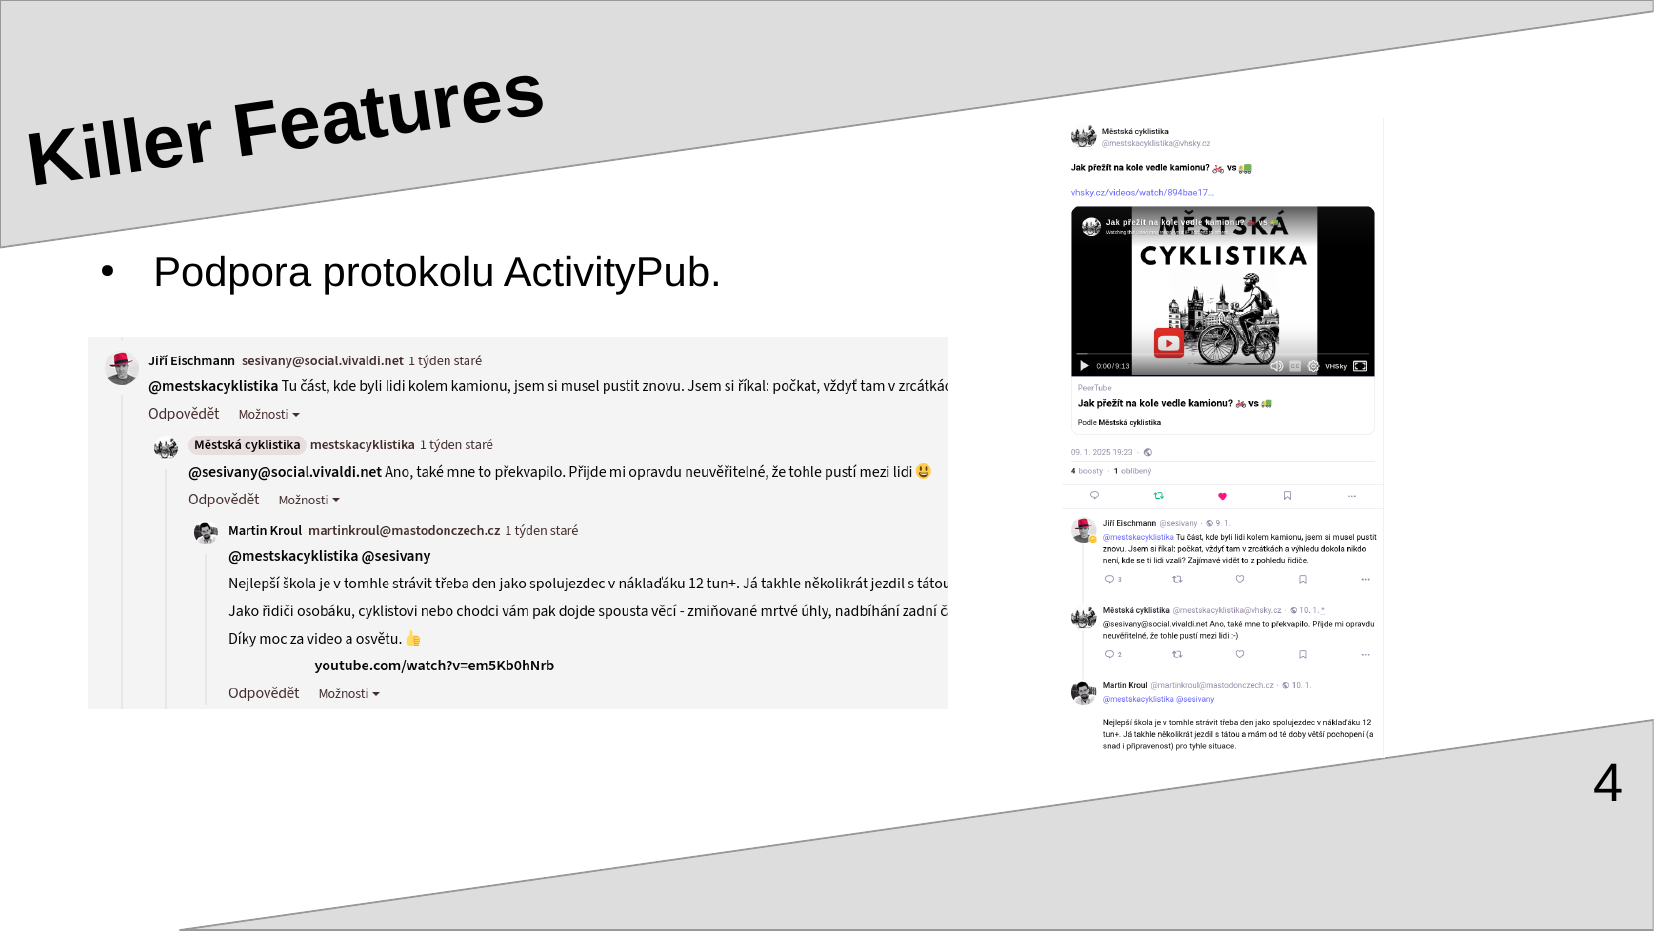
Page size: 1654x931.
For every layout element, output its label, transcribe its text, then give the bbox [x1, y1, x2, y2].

picture [88, 337, 948, 709]
title Killer Features [16, 0, 1501, 239]
picture [1062, 118, 1385, 758]
list Podpora protokolu ActivityPub. [82, 248, 1538, 789]
